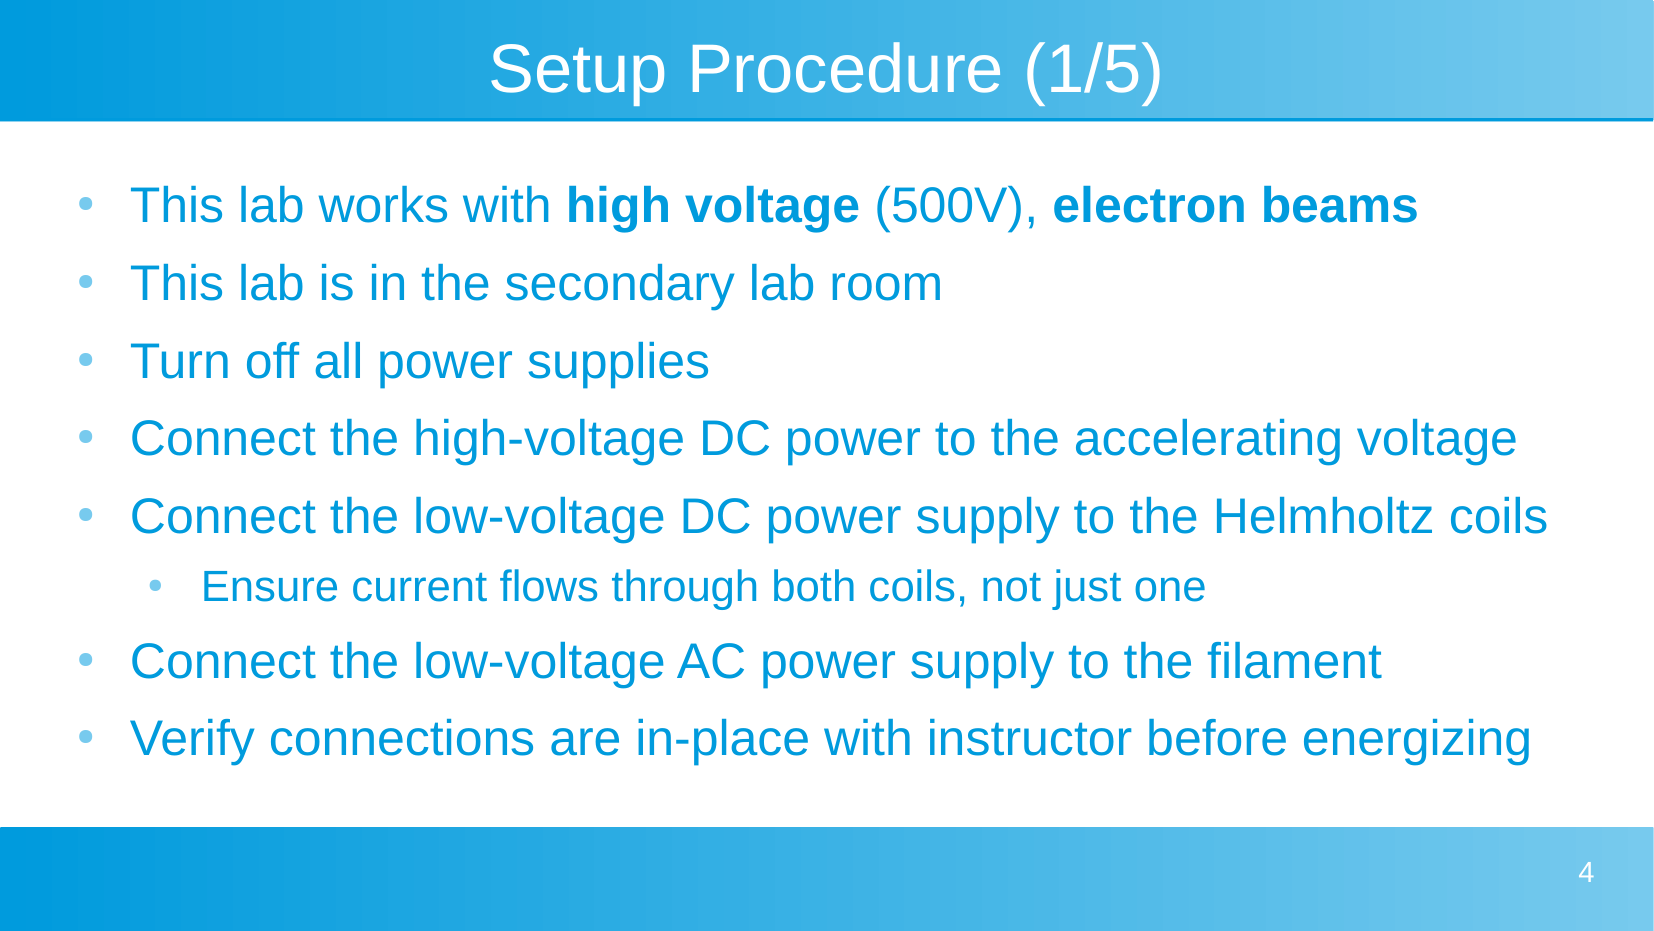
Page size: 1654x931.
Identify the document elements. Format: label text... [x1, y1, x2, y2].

title Setup Procedure (1/5) [59, 29, 1595, 108]
list This lab works with high voltage (500V), electron beams This lab is in the secondary lab room Turn off all power supplies Connect the high-voltage DC power to the accelerating voltage Connect the low-voltage DC power supply to the Helmholtz coils Ensure current flows through both coils, not just one Connect the low-voltage AC power supply to the filament Verify connections are in-place with instructor before energizing [59, 177, 1595, 768]
